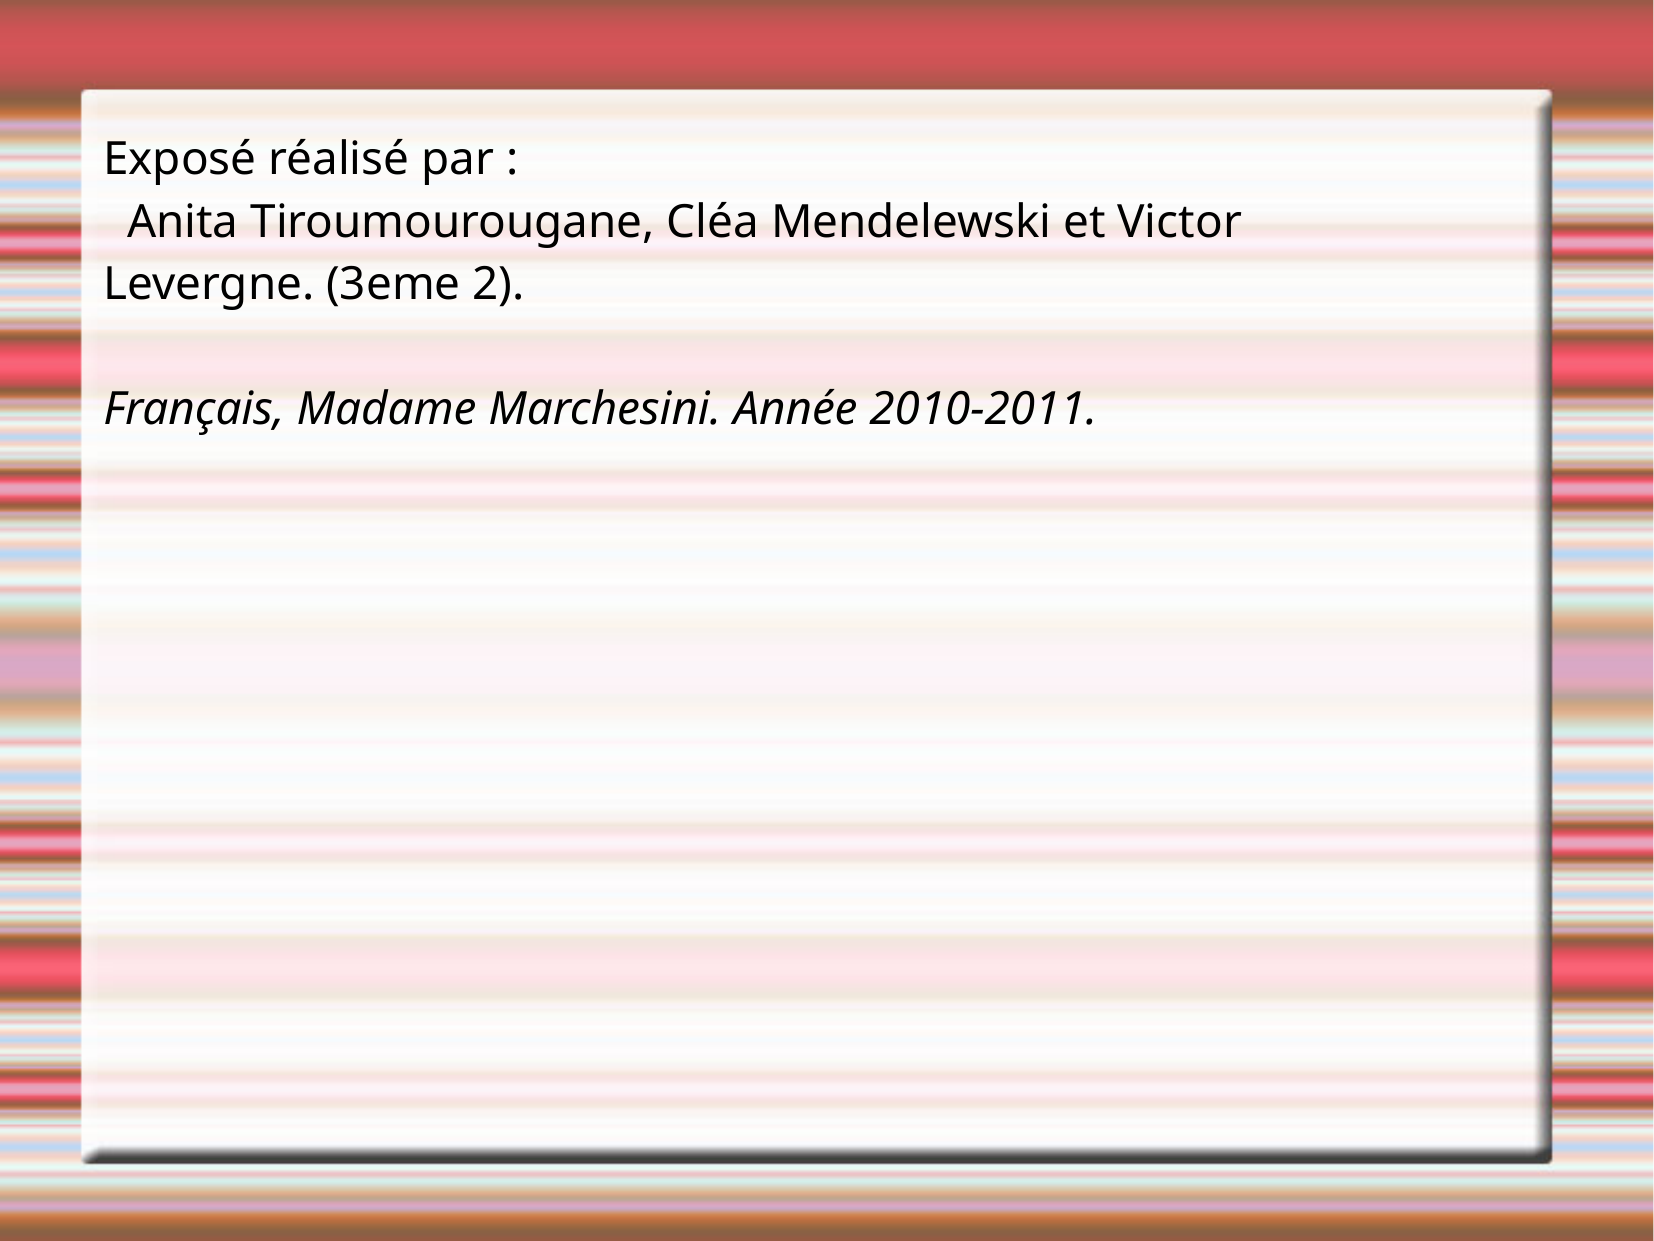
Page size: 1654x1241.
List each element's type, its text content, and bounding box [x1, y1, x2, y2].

picture [0, 0, 1654, 1241]
text_box Exposé réalisé par : Anita Tiroumourougane, Cléa Mendelewski et Victor Levergne. (3eme 2). Français, Madame Marchesini. Année 2010-2011. [88, 118, 1447, 410]
